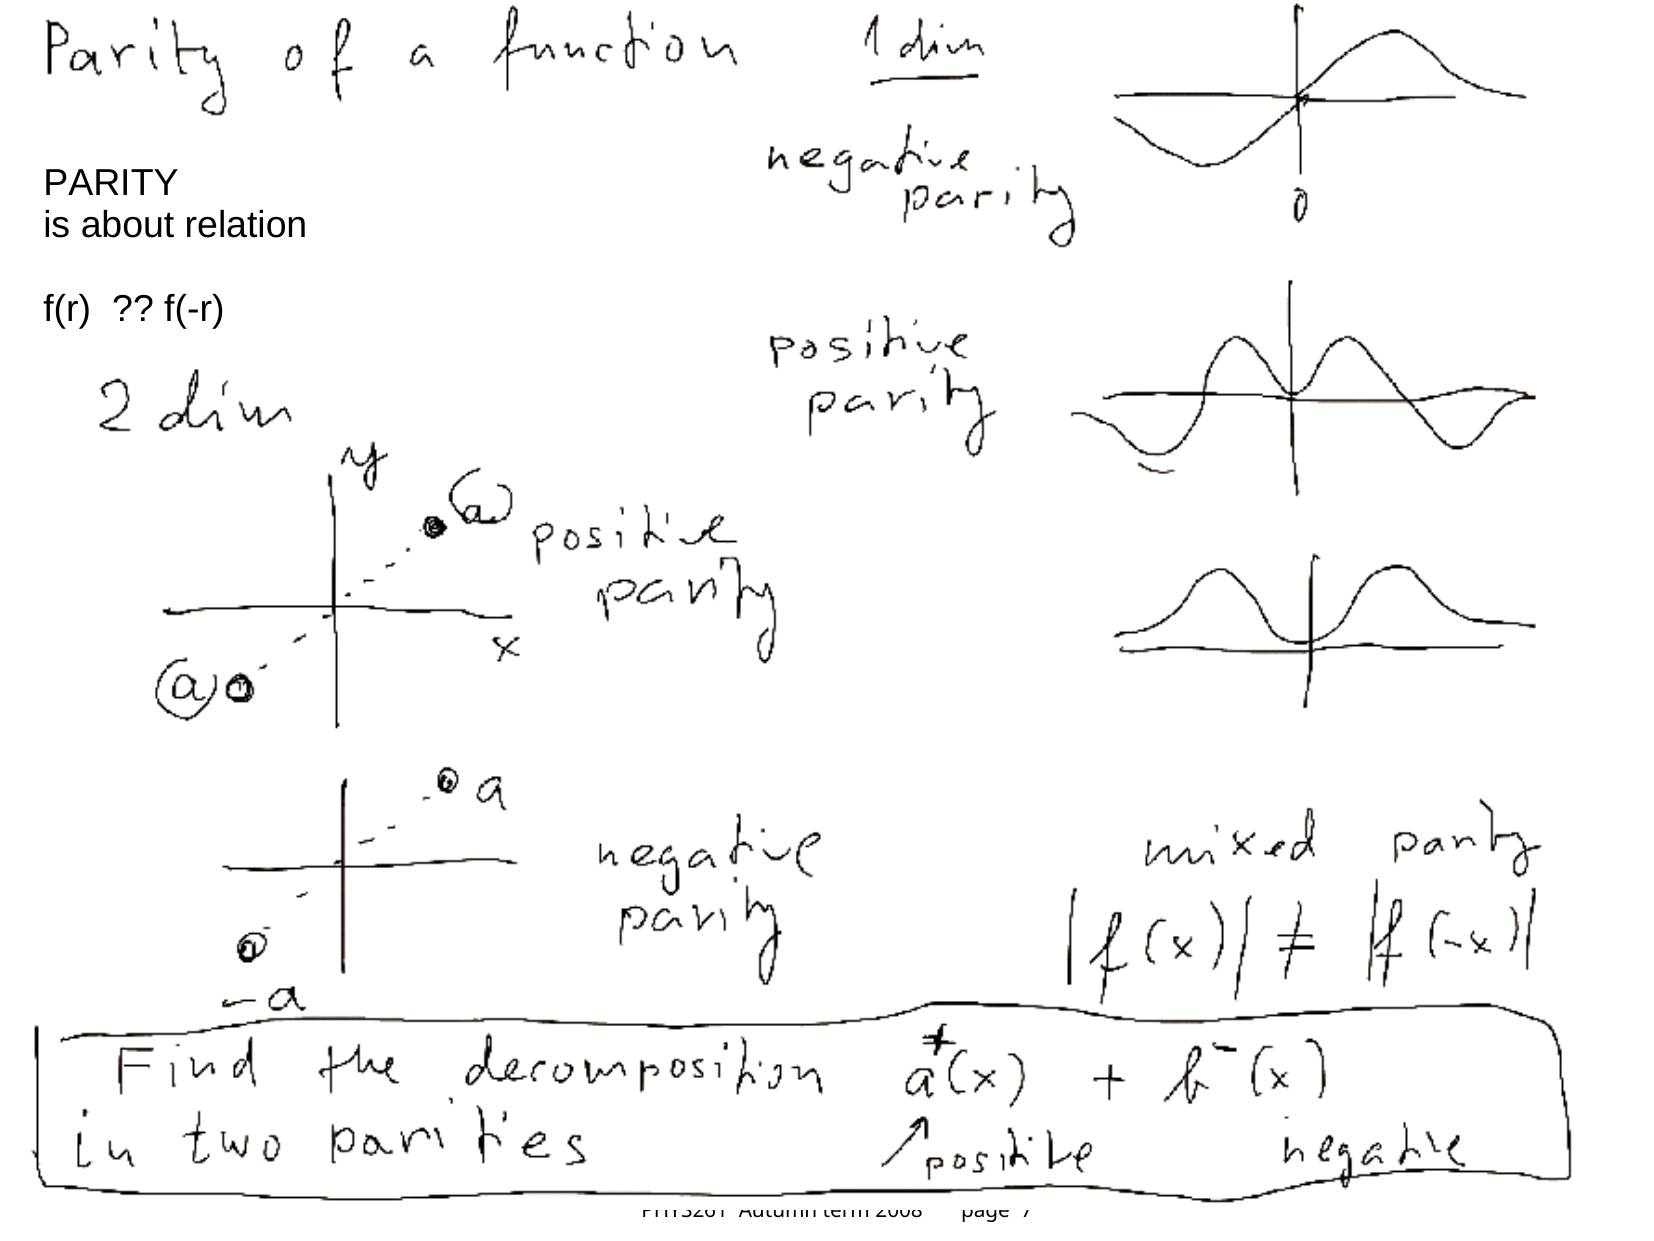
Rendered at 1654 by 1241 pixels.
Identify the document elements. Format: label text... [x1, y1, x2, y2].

picture [0, 2, 1614, 1210]
text_box PARITY is about relation f(r) ?? f(-r) [28, 154, 641, 343]
